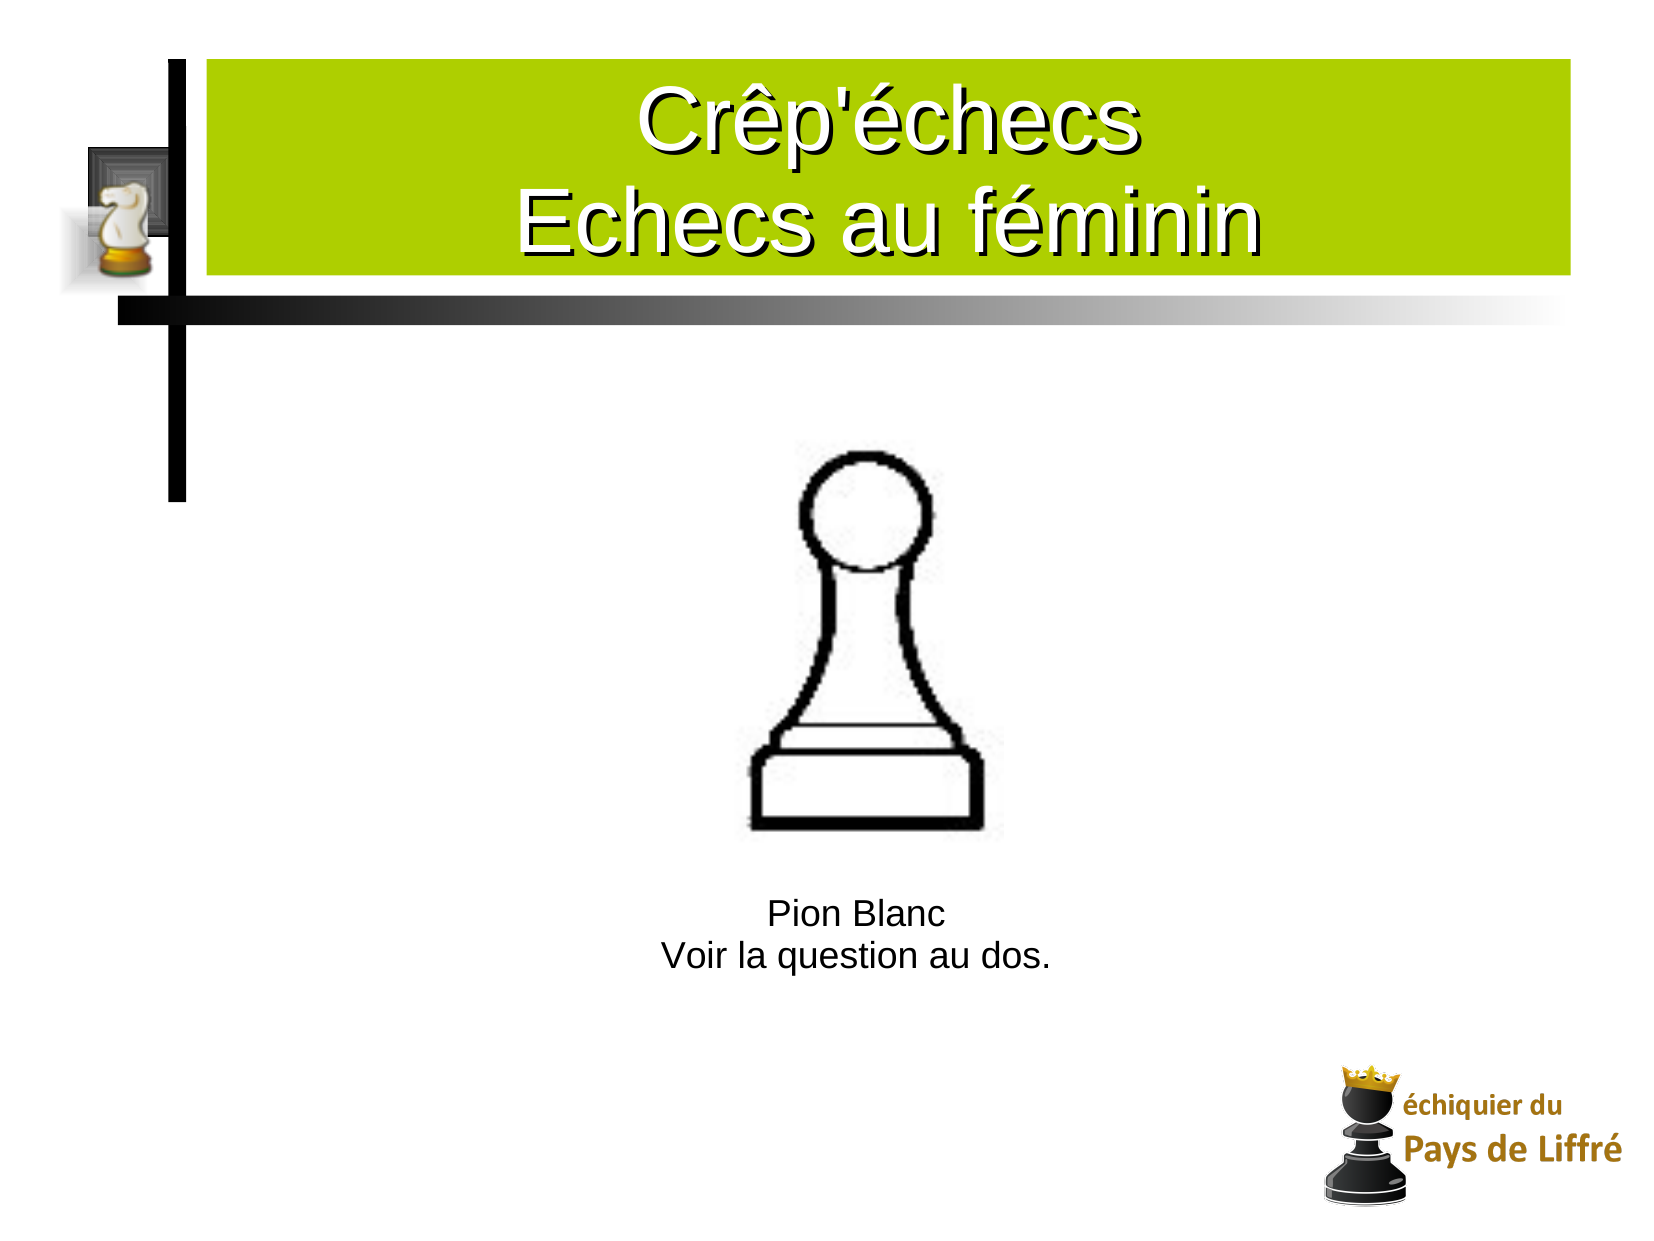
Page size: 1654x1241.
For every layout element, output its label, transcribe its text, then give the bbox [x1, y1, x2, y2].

picture [708, 413, 1004, 857]
text_box Pion Blanc Voir la question au dos. [324, 885, 1388, 985]
picture [72, 177, 168, 282]
title Crêp'échecs Echecs au féminin [206, 59, 1571, 276]
picture [1323, 1060, 1624, 1211]
